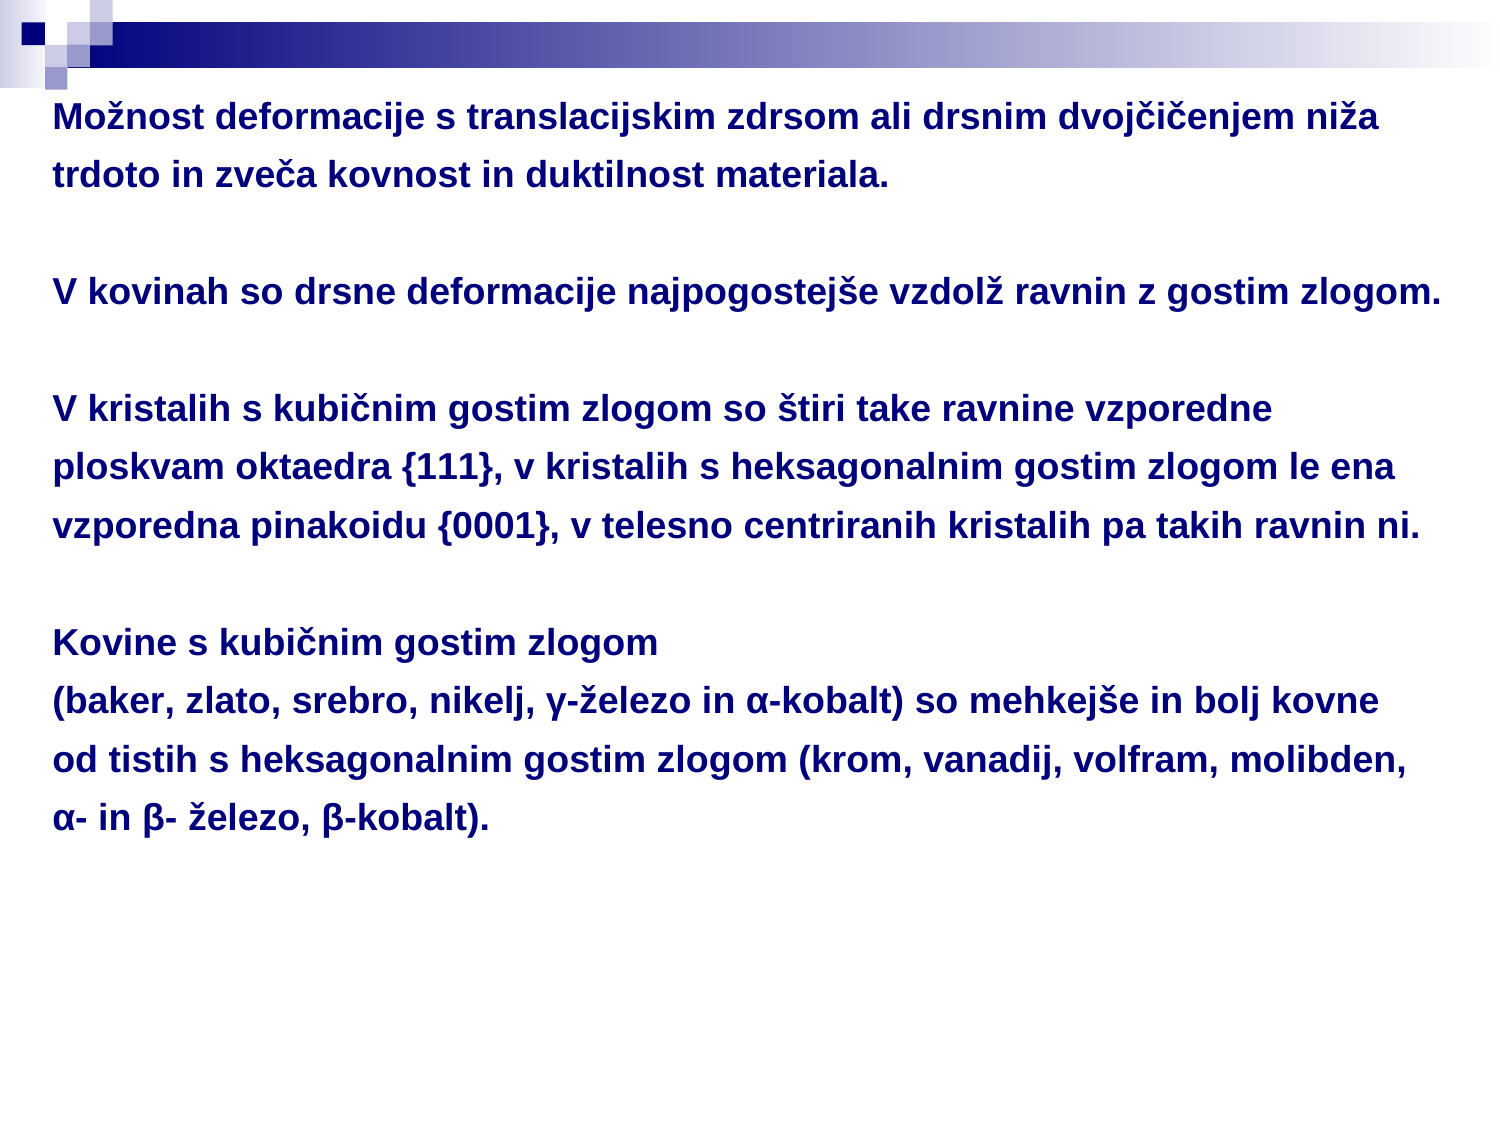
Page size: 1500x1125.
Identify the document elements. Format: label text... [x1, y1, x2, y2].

text_box Možnost deformacije s translacijskim zdrsom ali drsnim dvojčičenjem niža trdoto in zveča kovnost in duktilnost materiala. V kovinah so drsne deformacije najpogostejše vzdolž ravnin z gostim zlogom. V kristalih s kubičnim gostim zlogom so štiri take ravnine vzporedne ploskvam oktaedra {111}, v kristalih s heksagonalnim gostim zlogom le ena vzporedna pinakoidu {0001}, v telesno centriranih kristalih pa takih ravnin ni. Kovine s kubičnim gostim zlogom (baker, zlato, srebro, nikelj, γ-železo in α-kobalt) so mehkejše in bolj kovne od tistih s heksagonalnim gostim zlogom (krom, vanadij, volfram, molibden, α- in β- železo, β-kobalt). [37, 70, 1469, 847]
